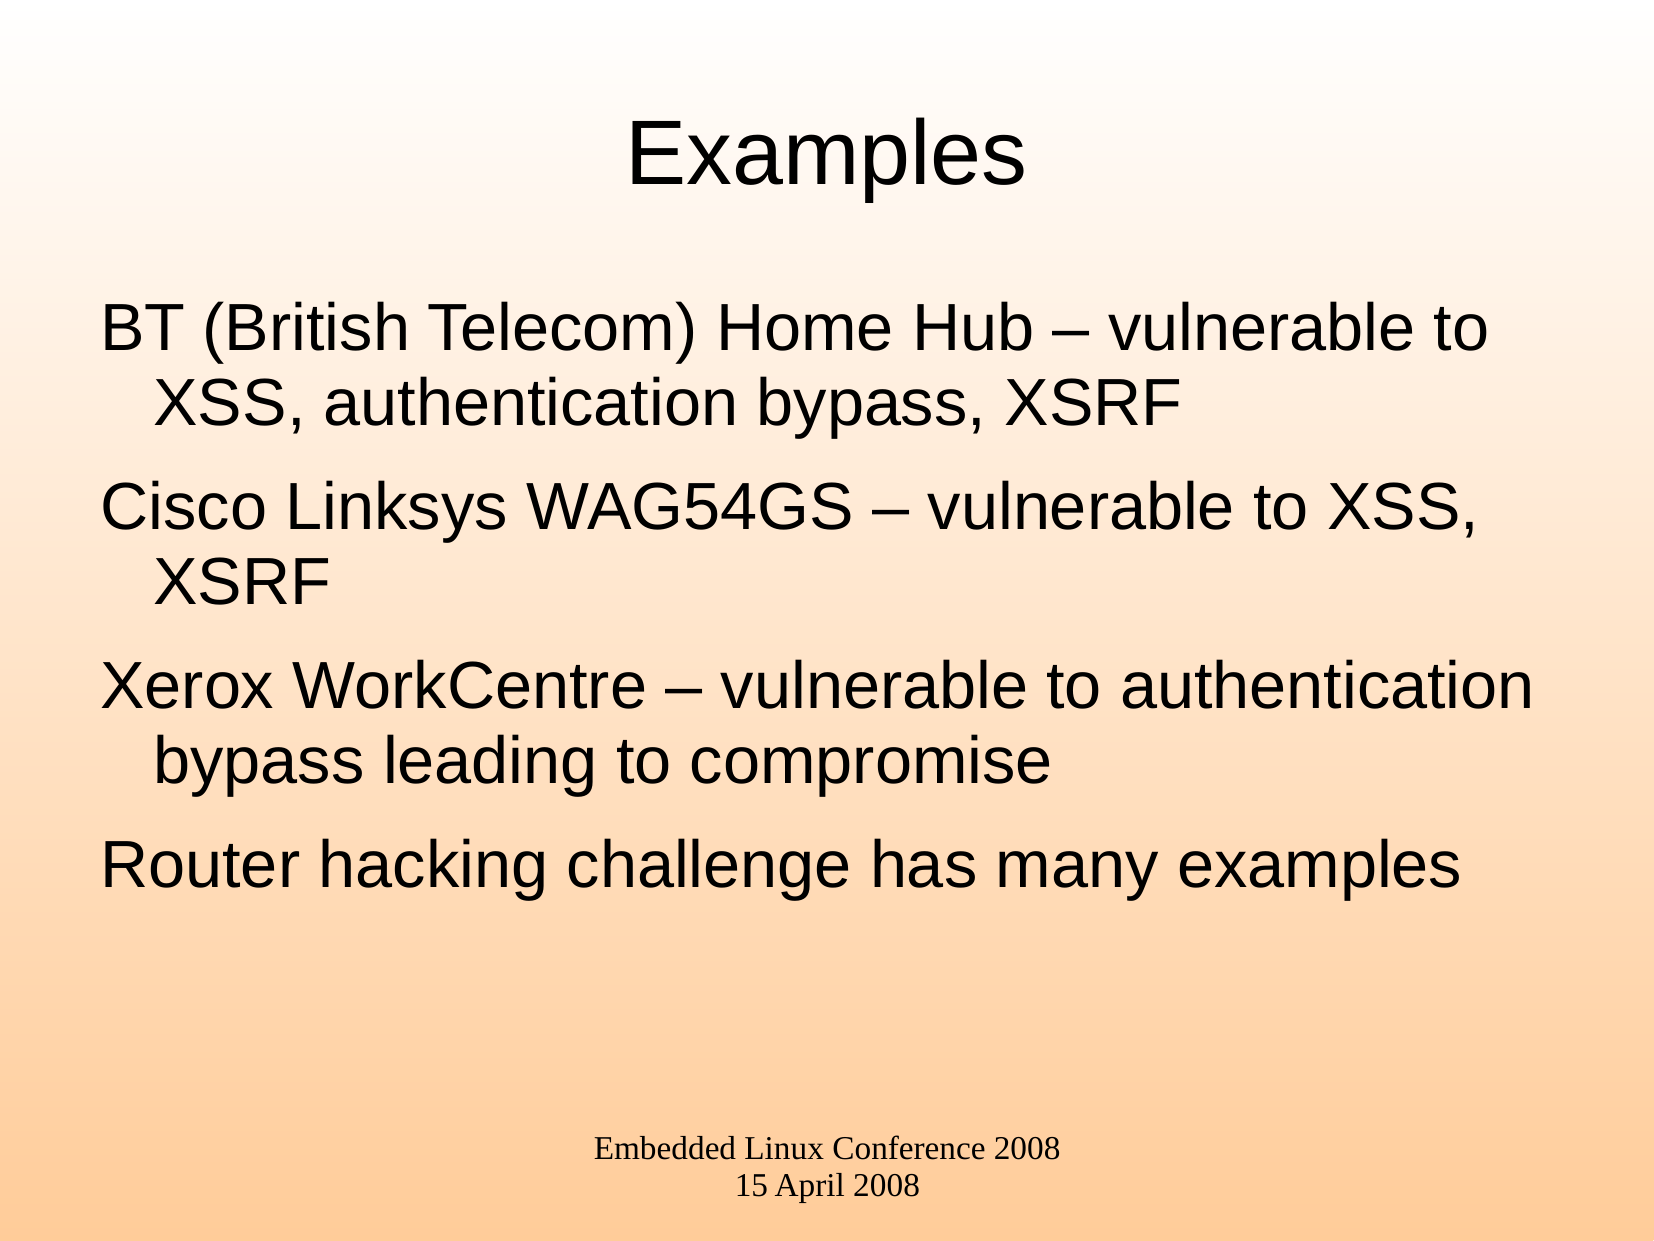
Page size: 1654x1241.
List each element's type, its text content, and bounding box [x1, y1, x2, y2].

title Examples [82, 49, 1571, 257]
list BT (British Telecom) Home Hub – vulnerable to XSS, authentication bypass, XSRF Cisco Linksys WAG54GS – vulnerable to XSS, XSRF Xerox WorkCentre – vulnerable to authentication bypass leading to compromise Router hacking challenge has many examples [82, 290, 1571, 1109]
